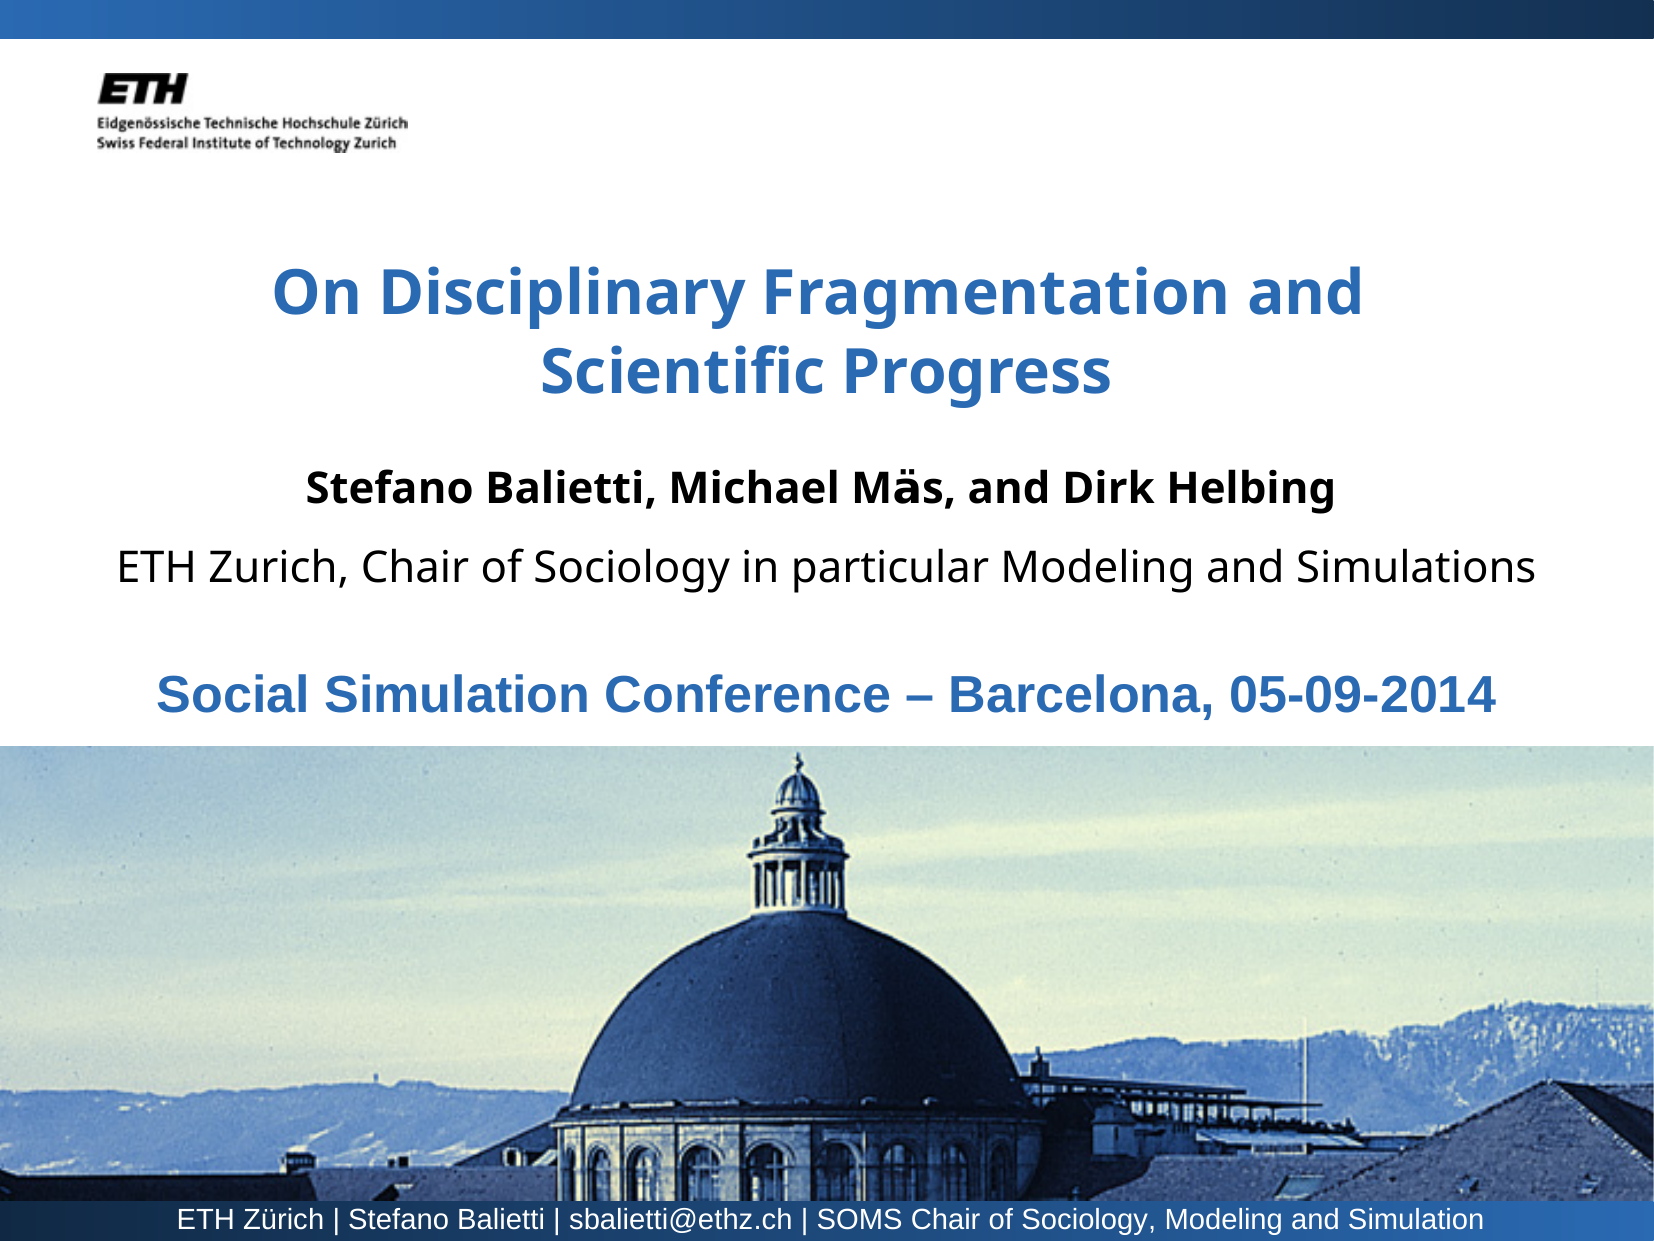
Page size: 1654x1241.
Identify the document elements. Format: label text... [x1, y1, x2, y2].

title On Disciplinary Fragmentation and Scientific Progress [0, 248, 1654, 449]
picture [97, 73, 408, 153]
picture [0, 746, 1654, 1200]
text_box ETH Zürich | Stefano Balietti | sbalietti@ethz.ch | SOMS Chair of Sociology, Modeling and Simulation [0, 1200, 1654, 1241]
title On Disciplinary Fragmentation and Scientific Progress [0, 592, 1654, 598]
text_box Social Simulation Conference – Barcelona, 05-09-2014 [0, 660, 1654, 726]
text_box Stefano Balietti, Michael Mäs, and Dirk Helbing ETH Zurich, Chair of Sociology in particular Modeling and Simulations [0, 449, 1654, 592]
